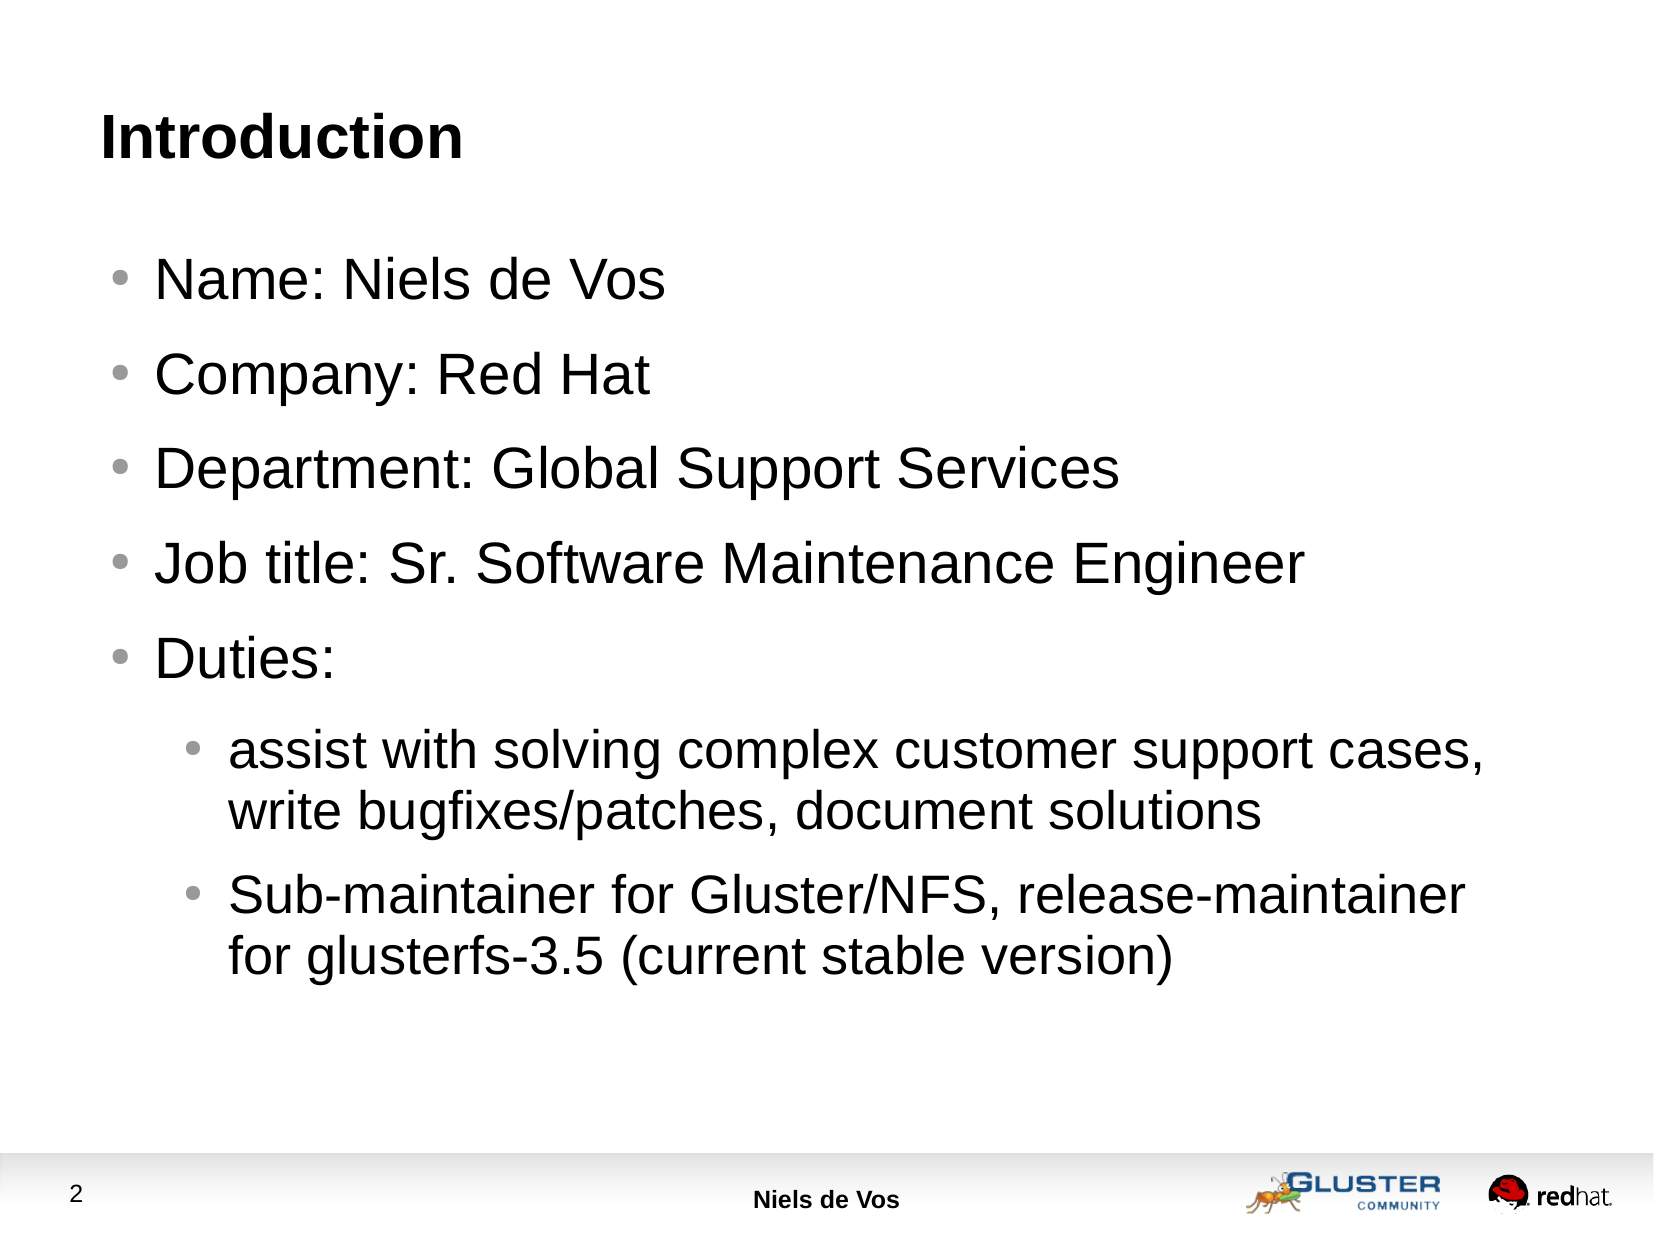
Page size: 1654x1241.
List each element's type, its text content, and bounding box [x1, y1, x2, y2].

picture [0, 1153, 1654, 1238]
title Introduction [100, 81, 1506, 192]
list Name: Niels de Vos Company: Red Hat Department: Global Support Services Job title: Sr. Software Maintenance Engineer Duties: assist with solving complex customer support cases, write bugfixes/patches, document solutions Sub-maintainer for Gluster/NFS, release-maintainer for glusterfs-3.5 (current stable version) [94, 247, 1501, 986]
